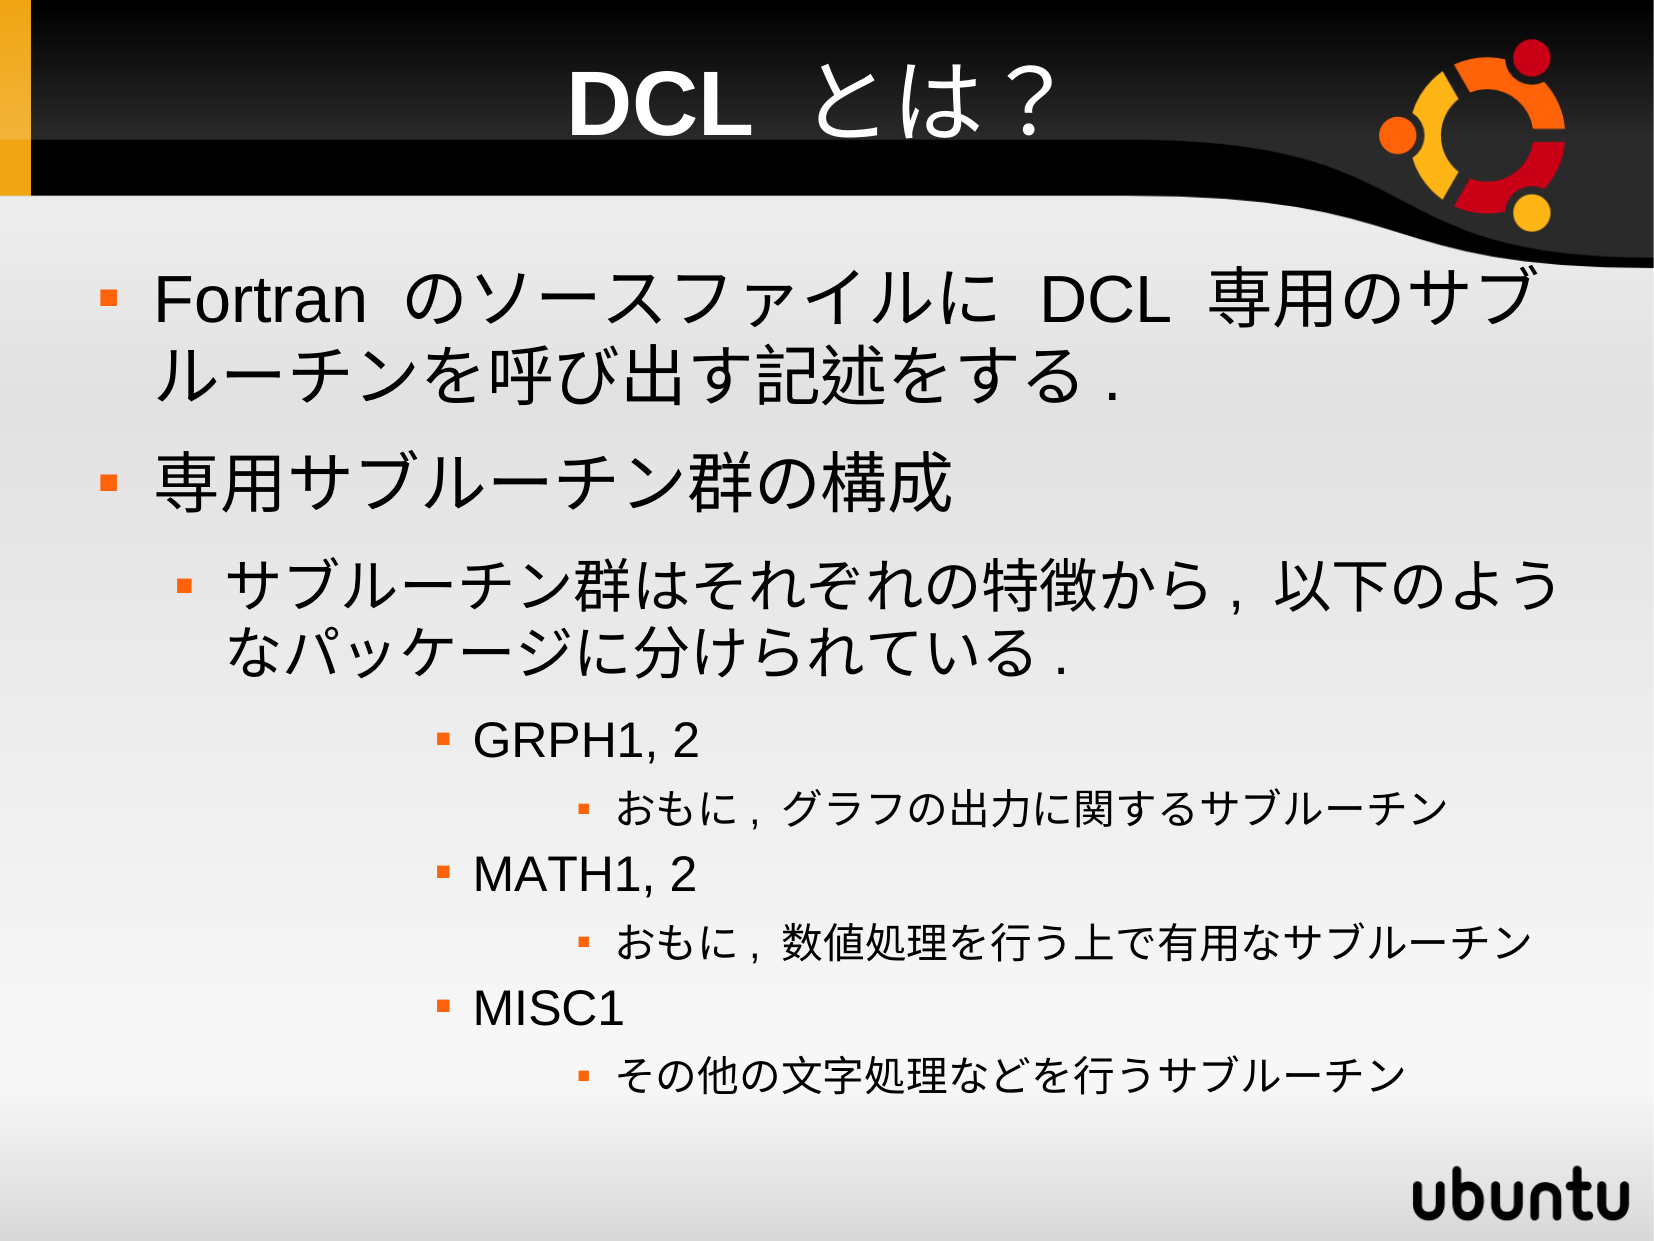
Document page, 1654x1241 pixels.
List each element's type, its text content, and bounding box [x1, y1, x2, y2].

picture [0, 0, 1654, 1241]
list Fortran のソースファイルに DCL 専用のサブルーチンを呼び出す記述をする. 専用サブルーチン群の構成 サブルーチン群はそれぞれの特徴から, 以下のようなパッケージに分けられている. GRPH1, 2 おもに, グラフの出力に関するサブルーチン MATH1, 2 おもに, 数値処理を行う上で有用なサブルーチン MISC1 その他の文字処理などを行うサブルーチン [82, 260, 1571, 1163]
title DCL とは？ [76, 0, 1565, 208]
